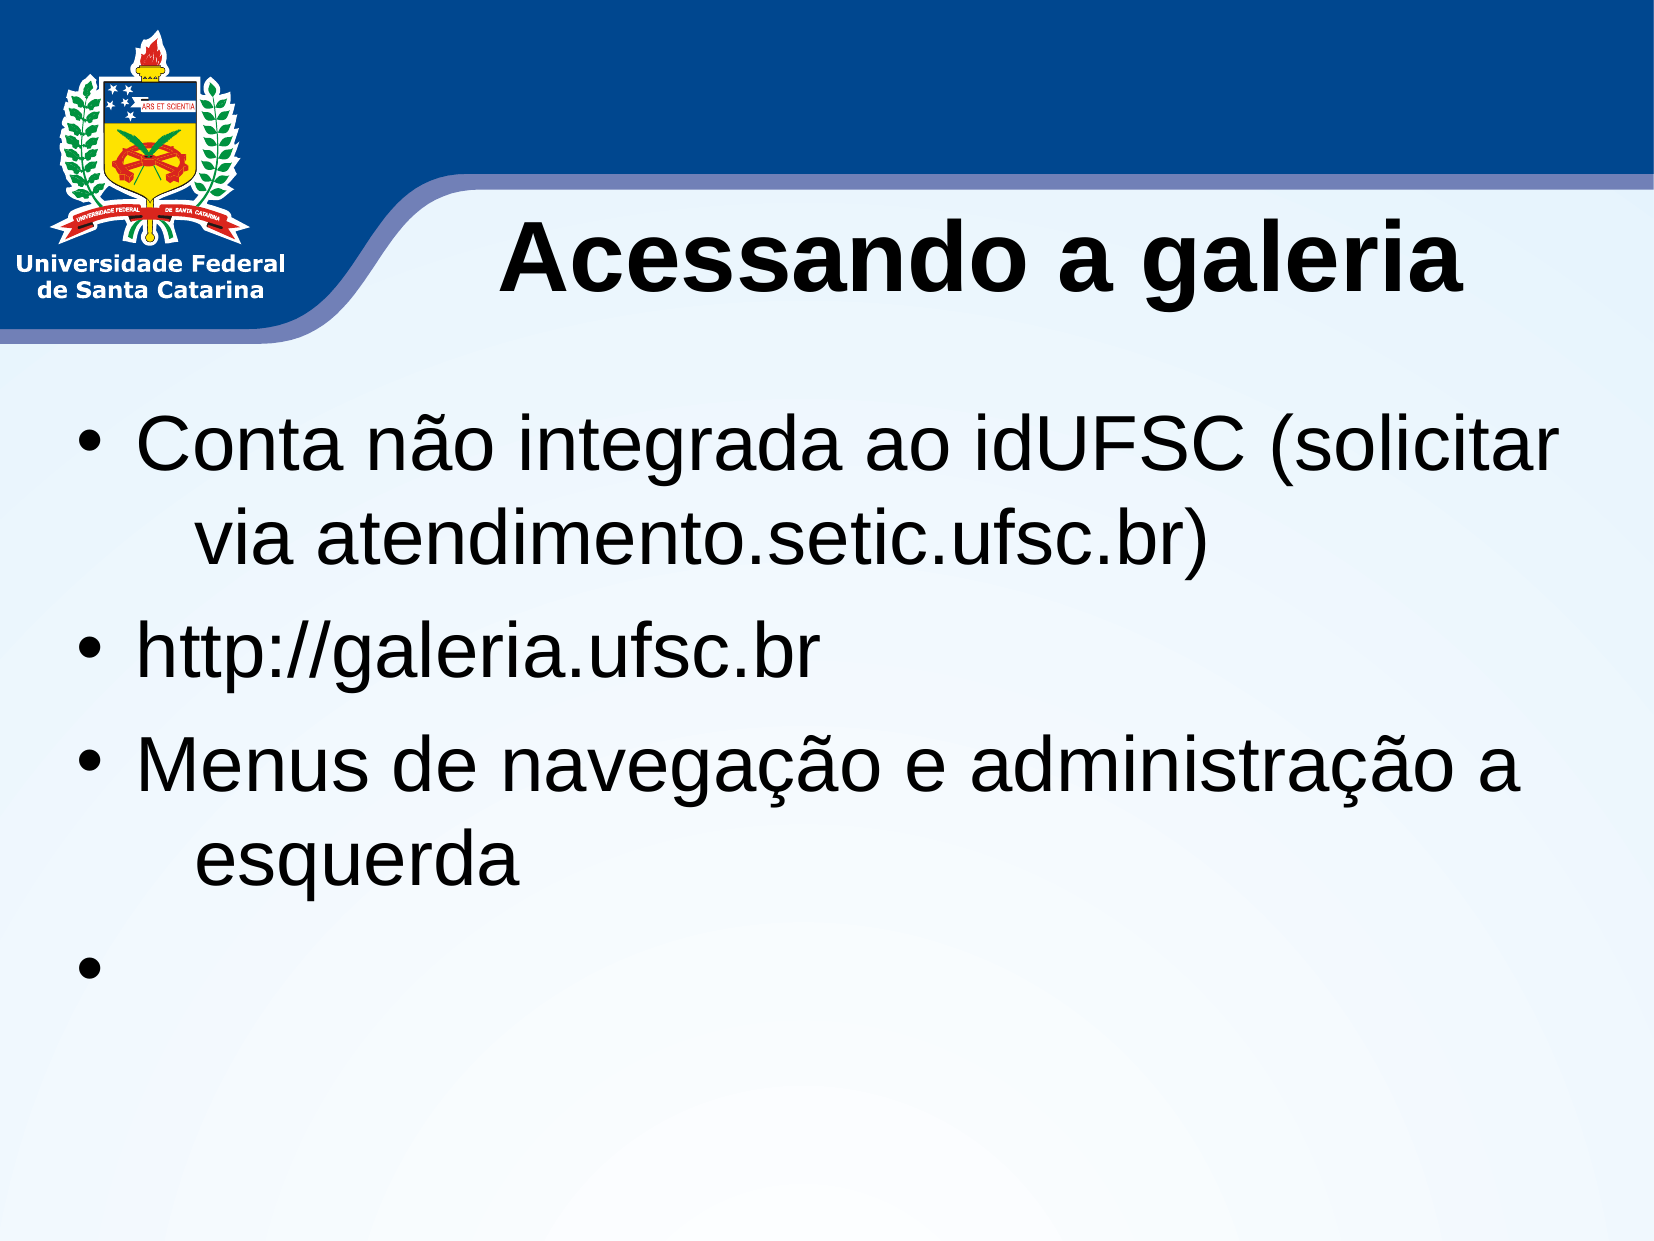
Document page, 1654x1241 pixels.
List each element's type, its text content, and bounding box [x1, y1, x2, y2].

title Acessando a galeria [236, 190, 1654, 312]
list Conta não integrada ao idUFSC (solicitar via atendimento.setic.ufsc.br) http://galeria.ufsc.br Menus de navegação e administração a esquerda [76, 392, 1565, 1017]
